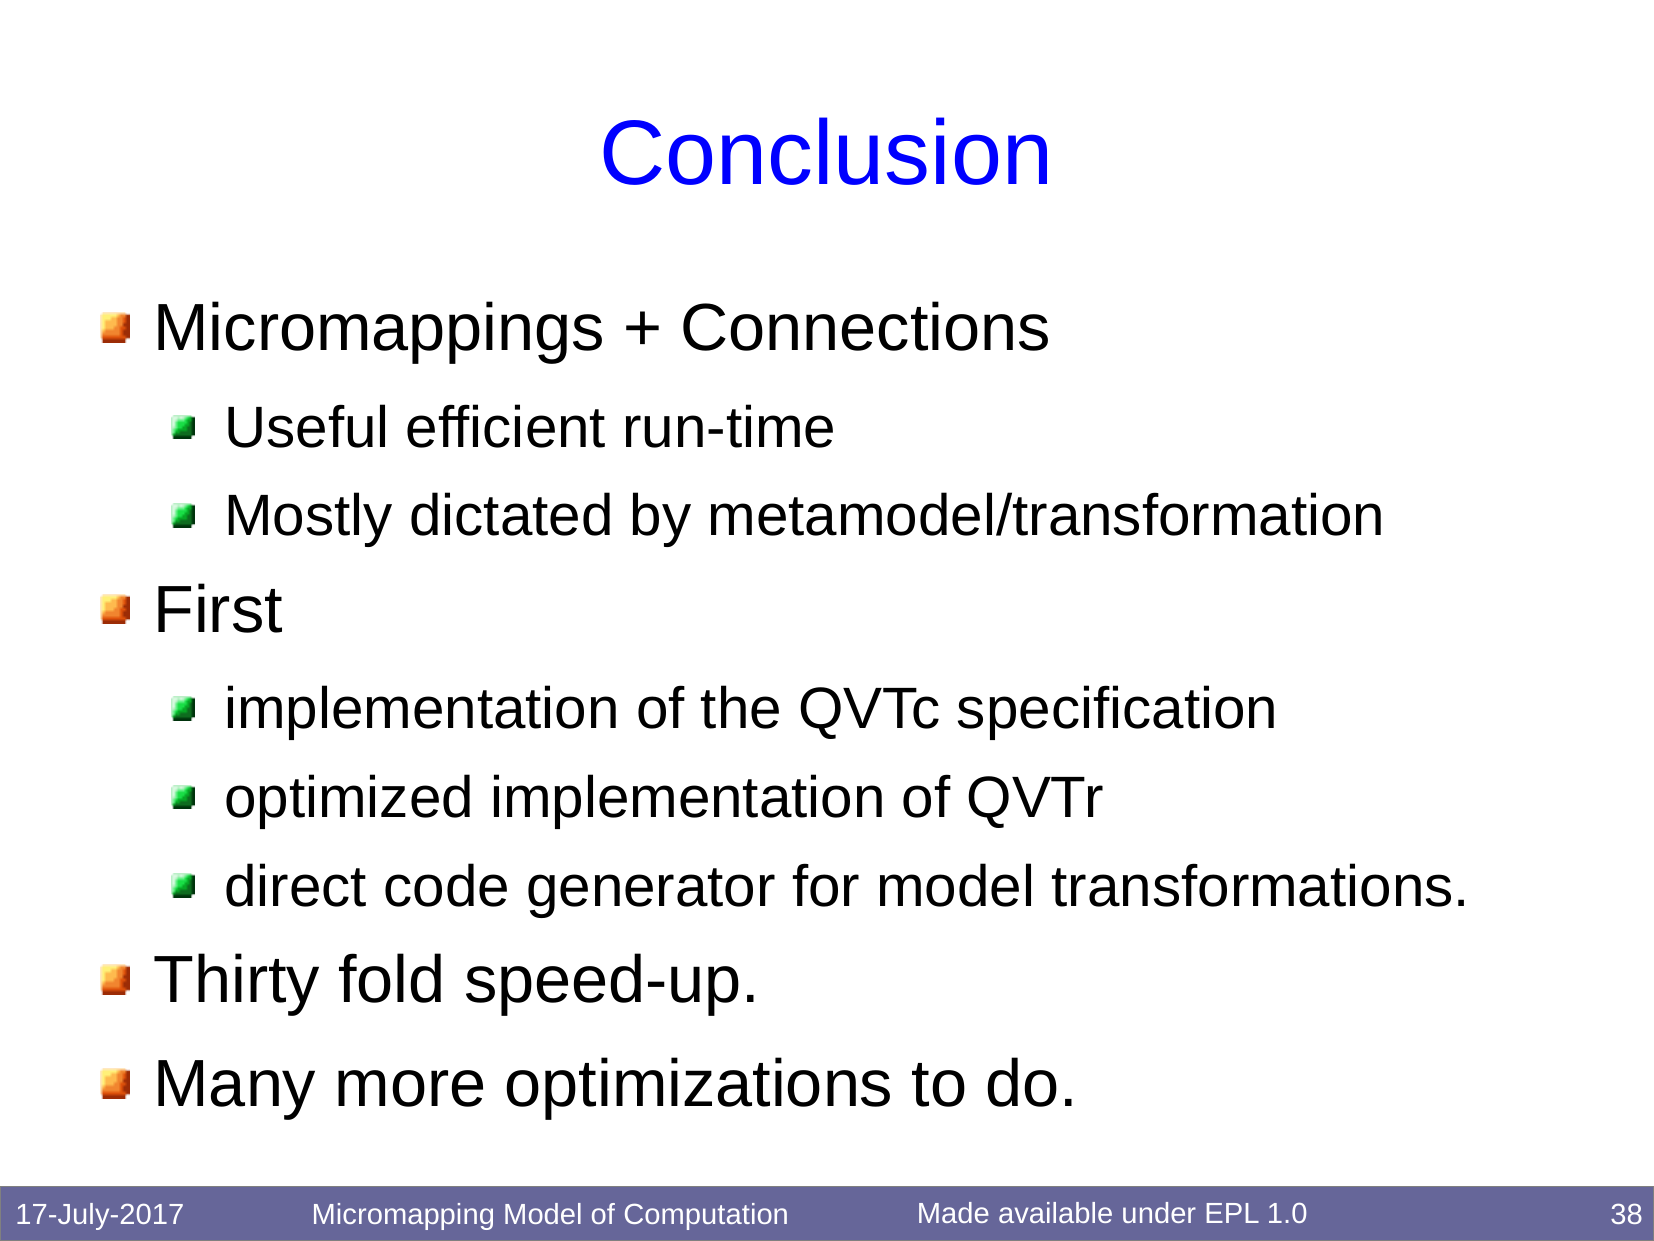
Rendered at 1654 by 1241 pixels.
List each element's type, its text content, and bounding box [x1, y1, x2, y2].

list Micromappings + Connections Useful efficient run-time Mostly dictated by metamodel/transformation First implementation of the QVTc specification optimized implementation of QVTr direct code generator for model transformations. Thirty fold speed-up. Many more optimizations to do. [82, 290, 1571, 1139]
title Conclusion [82, 49, 1571, 257]
